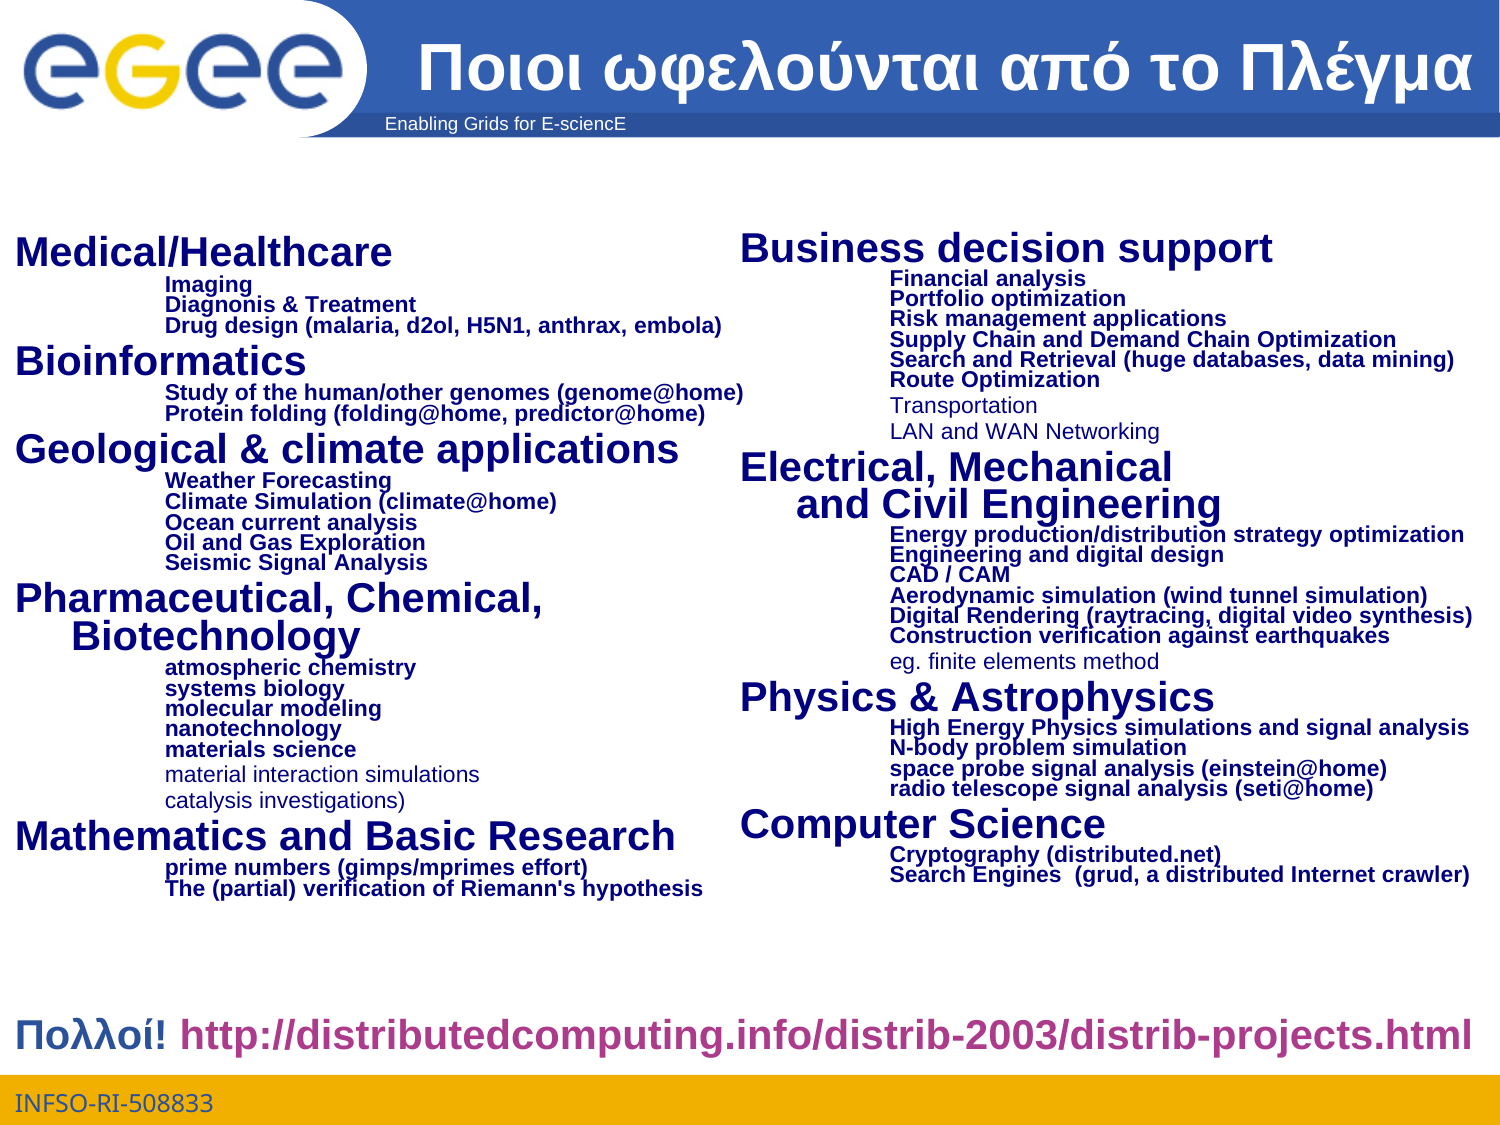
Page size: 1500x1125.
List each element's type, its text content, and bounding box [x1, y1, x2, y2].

picture [18, 30, 349, 112]
list Business decision support Financial analysis Portfolio optimization Risk management applications Supply Chain and Demand Chain Optimization Search and Retrieval (huge databases, data mining) Route Optimization Transportation LAN and WAN Networking Electrical, Mechanical and Civil Engineering Energy production/distribution strategy optimization Engineering and digital design CAD / CAM Aerodynamic simulation (wind tunnel simulation) Digital Rendering (raytracing, digital video synthesis) Construction verification against earthquakes eg. finite elements method Physics & Astrophysics High Energy Physics simulations and signal analysis N-body problem simulation space probe signal analysis (einstein@home) radio telescope signal analysis (seti@home) Computer Science Cryptography (distributed.net) Search Engines (grud, a distributed Internet crawler) [724, 224, 1500, 1003]
title Ποιοι ωφελούνται από το Πλέγμα [369, 0, 1475, 195]
list Medical/Healthcare Imaging Diagnonis & Treatment Drug design (malaria, d2ol, Η5Ν1, anthrax, embola) Bioinformatics Study of the human/other genomes (genome@home) Protein folding (folding@home, predictor@home) Geological & climate applications Weather Forecasting Climate Simulation (climate@home) Ocean current analysis Oil and Gas Exploration Seismic Signal Analysis Pharmaceutical, Chemical, Biotechnology atmospheric chemistry systems biology molecular modeling nanotechnology materials science material interaction simulations catalysis investigations) Mathematics and Basic Research prime numbers (gimps/mprimes effort) The (partial) verification of Riemann's hypothesis [0, 200, 768, 1003]
text_box Πολλοί! http://distributedcomputing.info/distrib-2003/distrib-projects.html [0, 1003, 1500, 1070]
